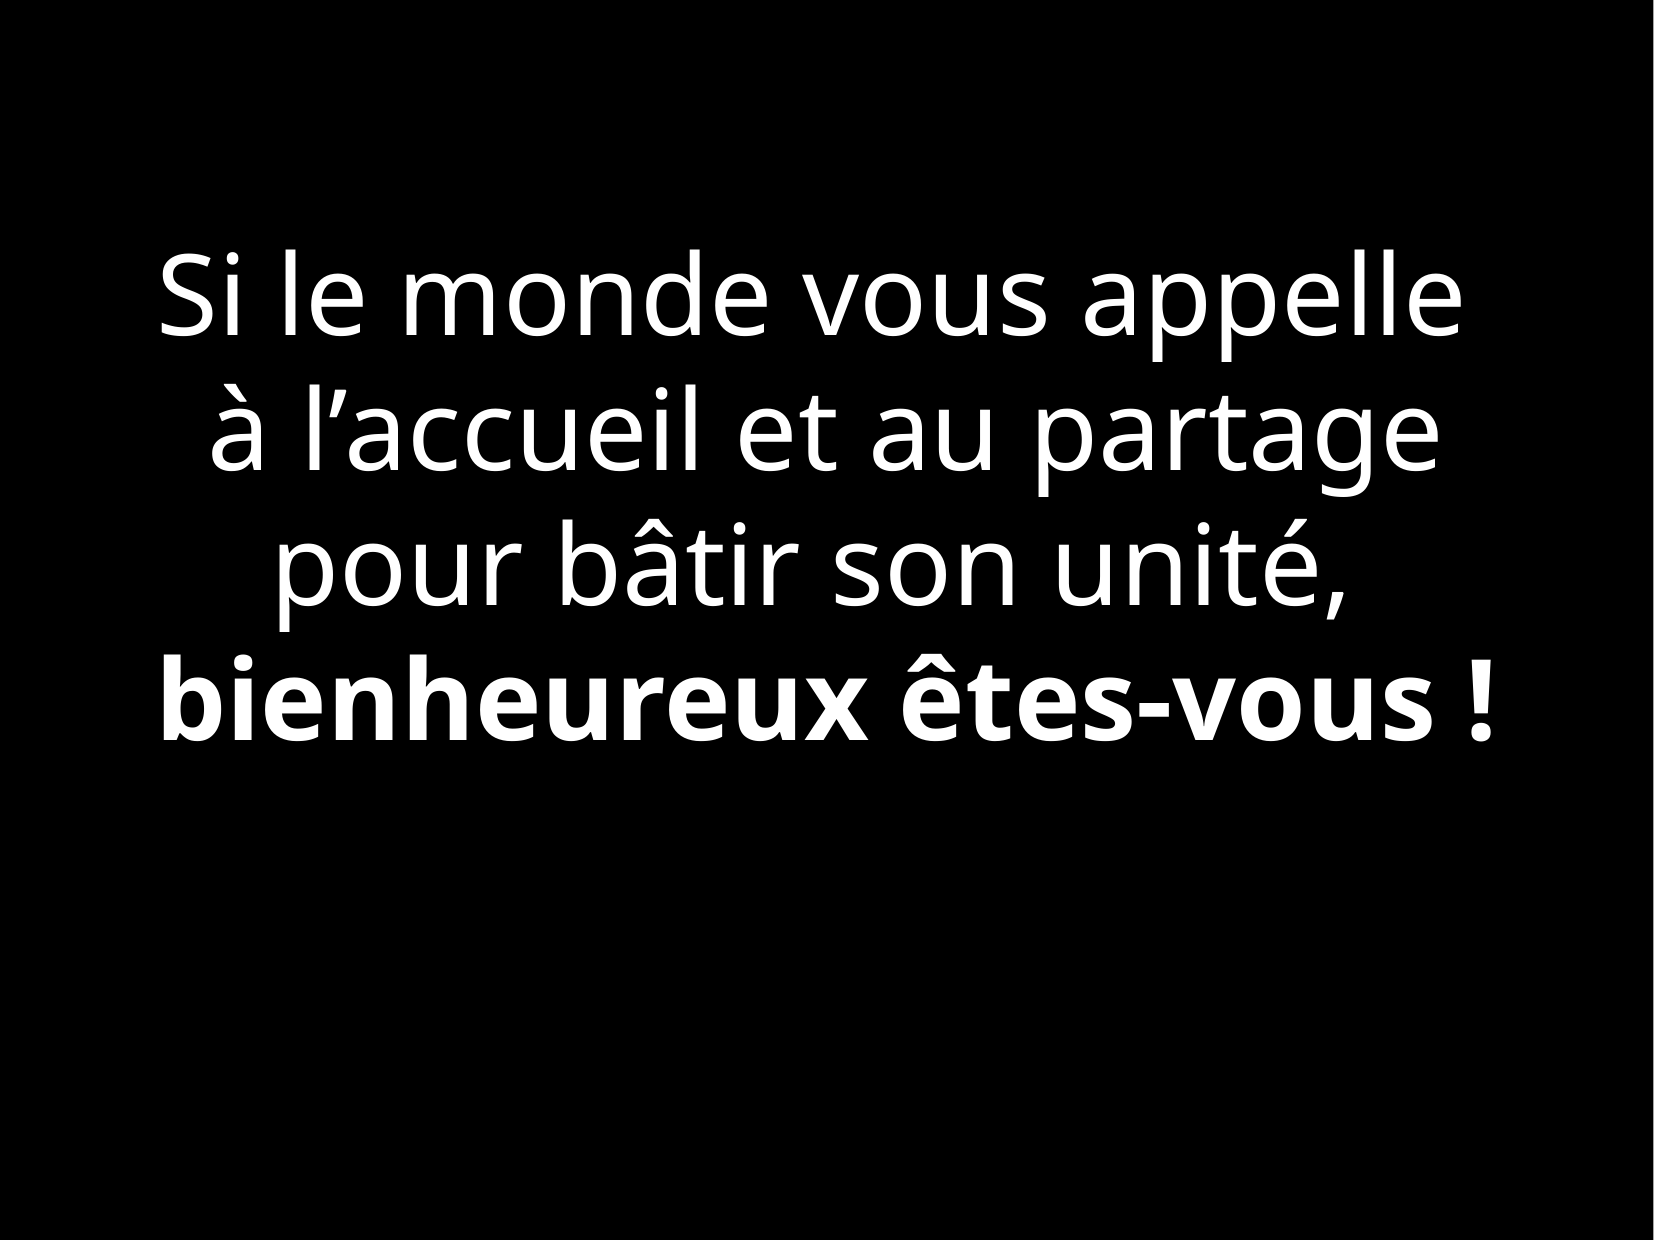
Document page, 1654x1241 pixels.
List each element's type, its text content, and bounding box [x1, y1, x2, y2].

text_box Si le monde vous appelle à l’accueil et au partage pour bâtir son unité, bienheureux êtes-vous ! [0, 346, 1654, 925]
